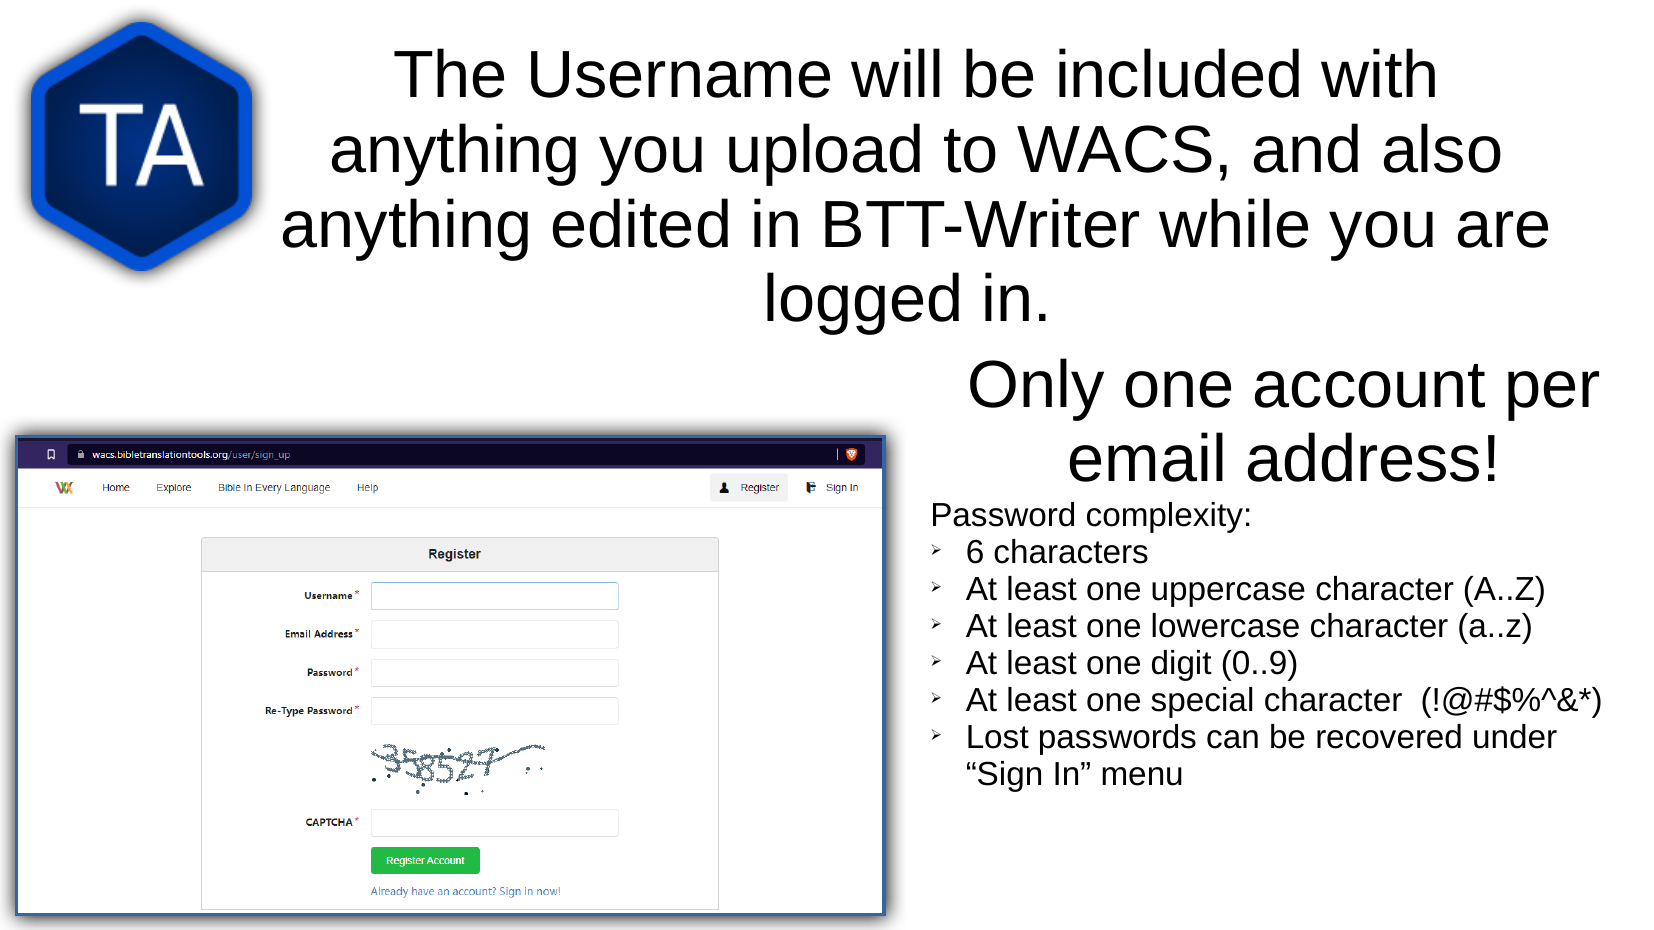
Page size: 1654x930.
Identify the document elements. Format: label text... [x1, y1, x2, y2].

picture [31, 22, 252, 271]
picture [17, 437, 883, 914]
text_box Only one account per email address! Password complexity: 6 characters At least one uppercase character (A..Z) At least one lowercase character (a..z) At least one digit (0..9) At least one special character (!@#$%^&*) Lost passwords can be recovered under “Sign In” menu [930, 346, 1639, 912]
subtitle The Username will be included with anything you upload to WACS, and also anything edited in BTT-Writer while you are logged in. [263, 37, 1571, 381]
